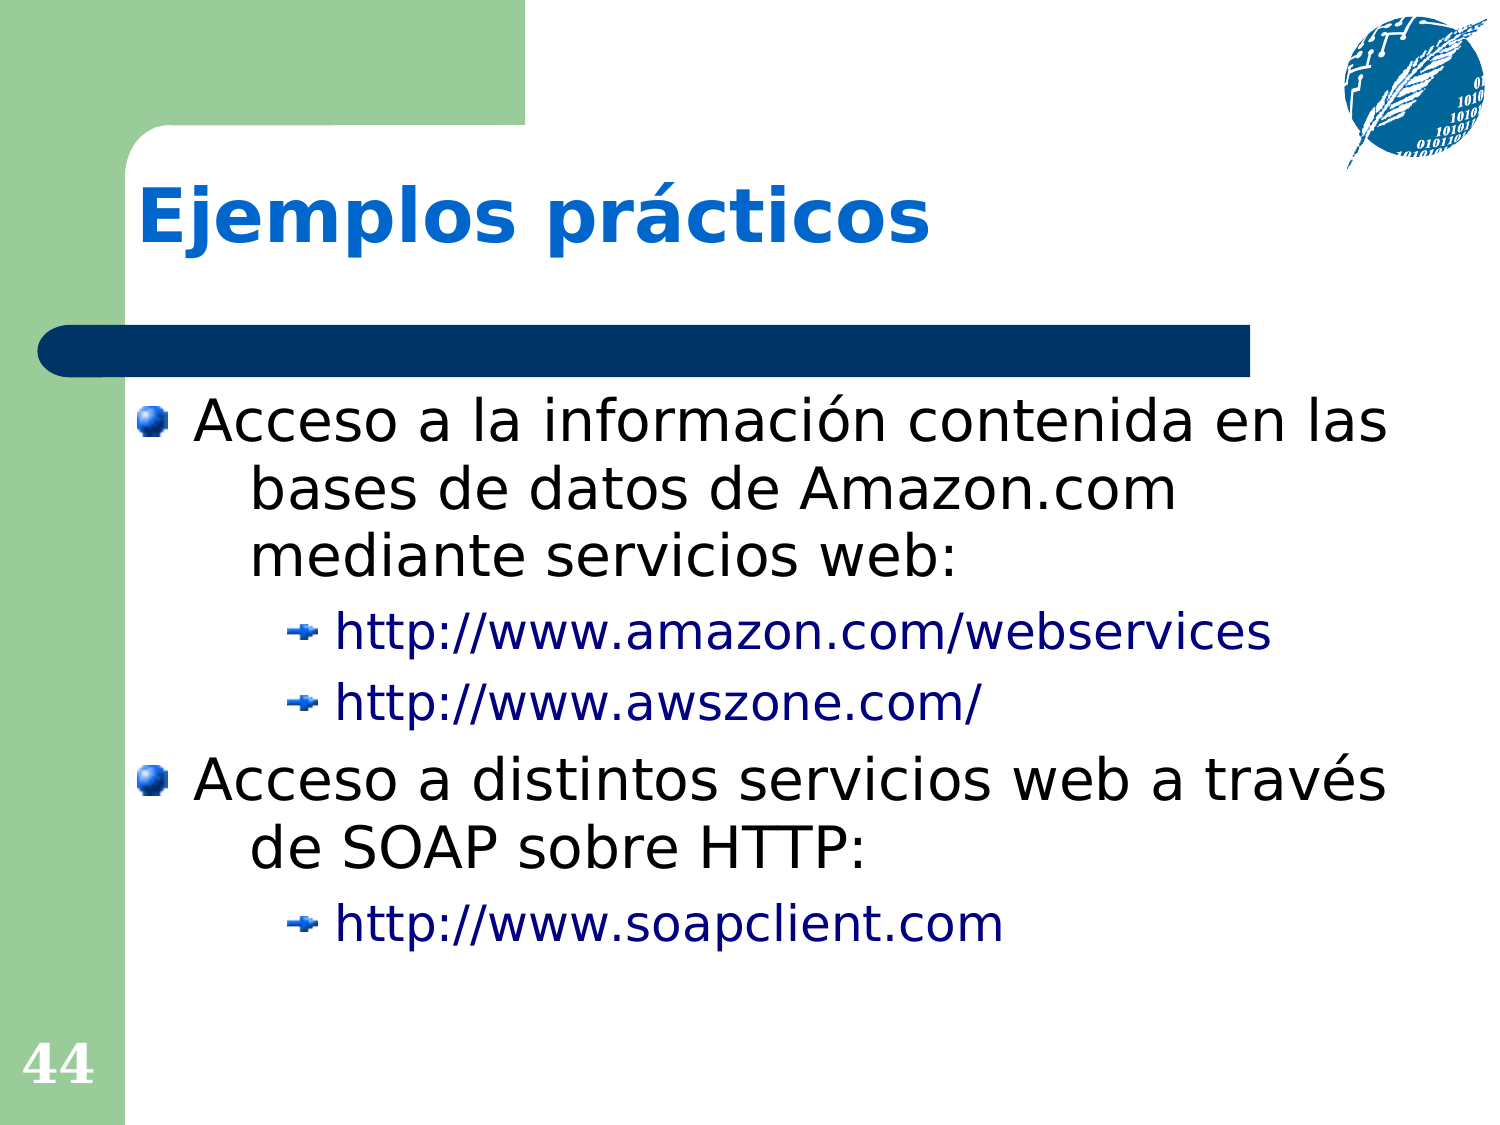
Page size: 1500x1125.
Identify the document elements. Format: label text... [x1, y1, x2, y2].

picture [1436, 127, 1450, 136]
title Ejemplos prácticos [136, 136, 1414, 301]
picture [1427, 138, 1431, 148]
picture [1416, 140, 1425, 149]
list Acceso a la información contenida en las bases de datos de Amazon.com mediante servicios web: http://www.amazon.com/webservices http://www.awszone.com/ Acceso a distintos servicios web a través de SOAP sobre HTTP: http://www.soapclient.com [137, 387, 1400, 1045]
picture [1341, 15, 1487, 172]
picture [1433, 139, 1440, 147]
